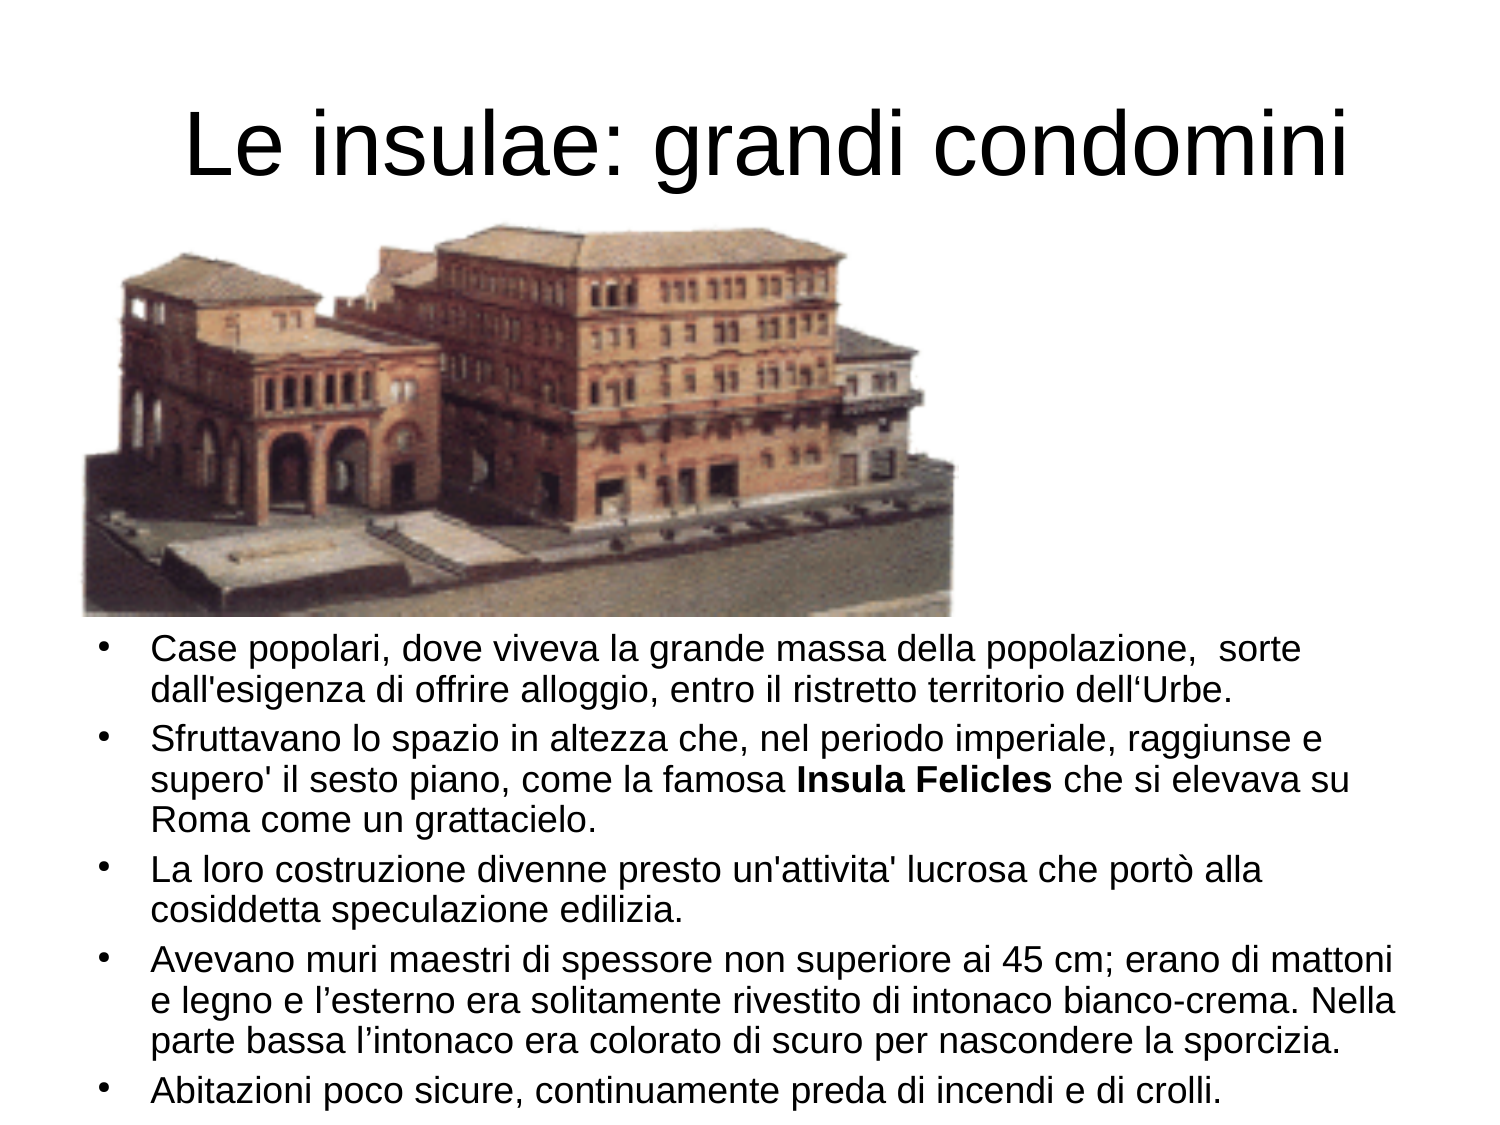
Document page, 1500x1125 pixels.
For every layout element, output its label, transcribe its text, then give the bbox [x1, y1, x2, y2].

picture [76, 207, 959, 617]
title Le insulae: grandi condomini [75, 45, 1426, 233]
list Case popolari, dove viveva la grande massa della popolazione, sorte dall'esigenza di offrire alloggio, entro il ristretto territorio dell‘Urbe. Sfruttavano lo spazio in altezza che, nel periodo imperiale, raggiunse e supero' il sesto piano, come la famosa Insula Felicles che si elevava su Roma come un grattacielo. La loro costruzione divenne presto un'attivita' lucrosa che portò alla cosiddetta speculazione edilizia. Avevano muri maestri di spessore non superiore ai 45 cm; erano di mattoni e legno e l’esterno era solitamente rivestito di intonaco bianco-crema. Nella parte bassa l’intonaco era colorato di scuro per nascondere la sporcizia. Abitazioni poco sicure, continuamente preda di incendi e di crolli. [64, 621, 1424, 1125]
